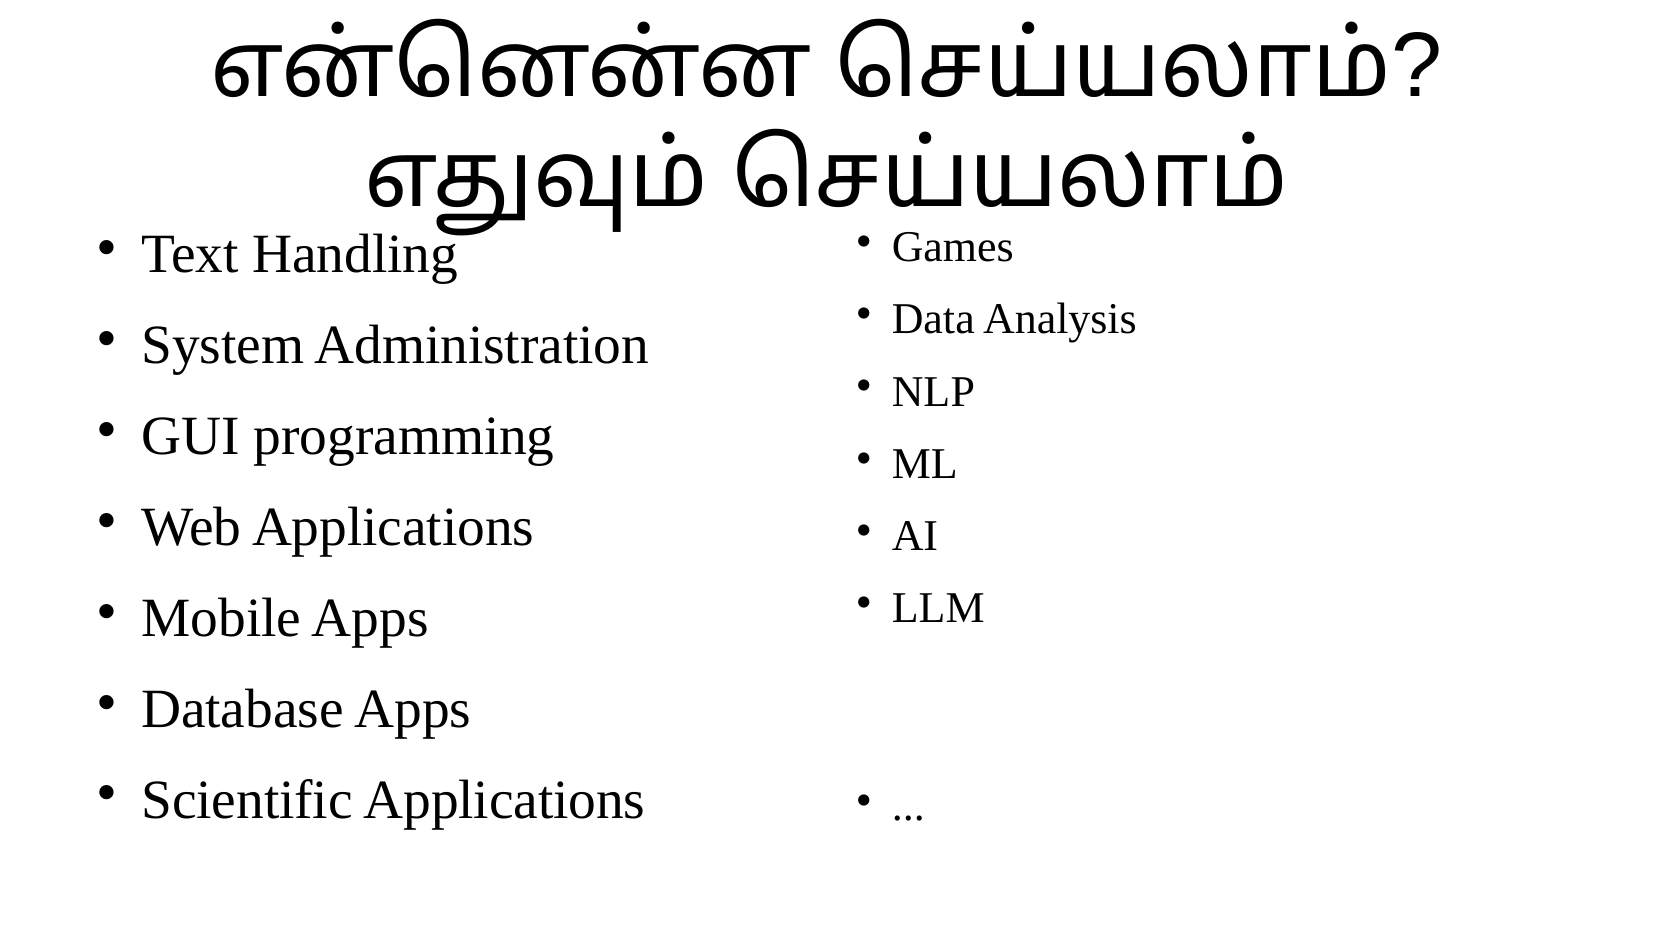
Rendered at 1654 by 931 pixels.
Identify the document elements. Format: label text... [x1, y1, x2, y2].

title என்னென்ன செய்யலாம்? எதுவும் செய்யலாம் [82, 37, 1571, 193]
list Text Handling System Administration GUI programming Web Applications Mobile Apps Database Apps Scientific Applications [82, 217, 809, 832]
list Games Data Analysis NLP ML AI LLM ... [845, 217, 1572, 832]
